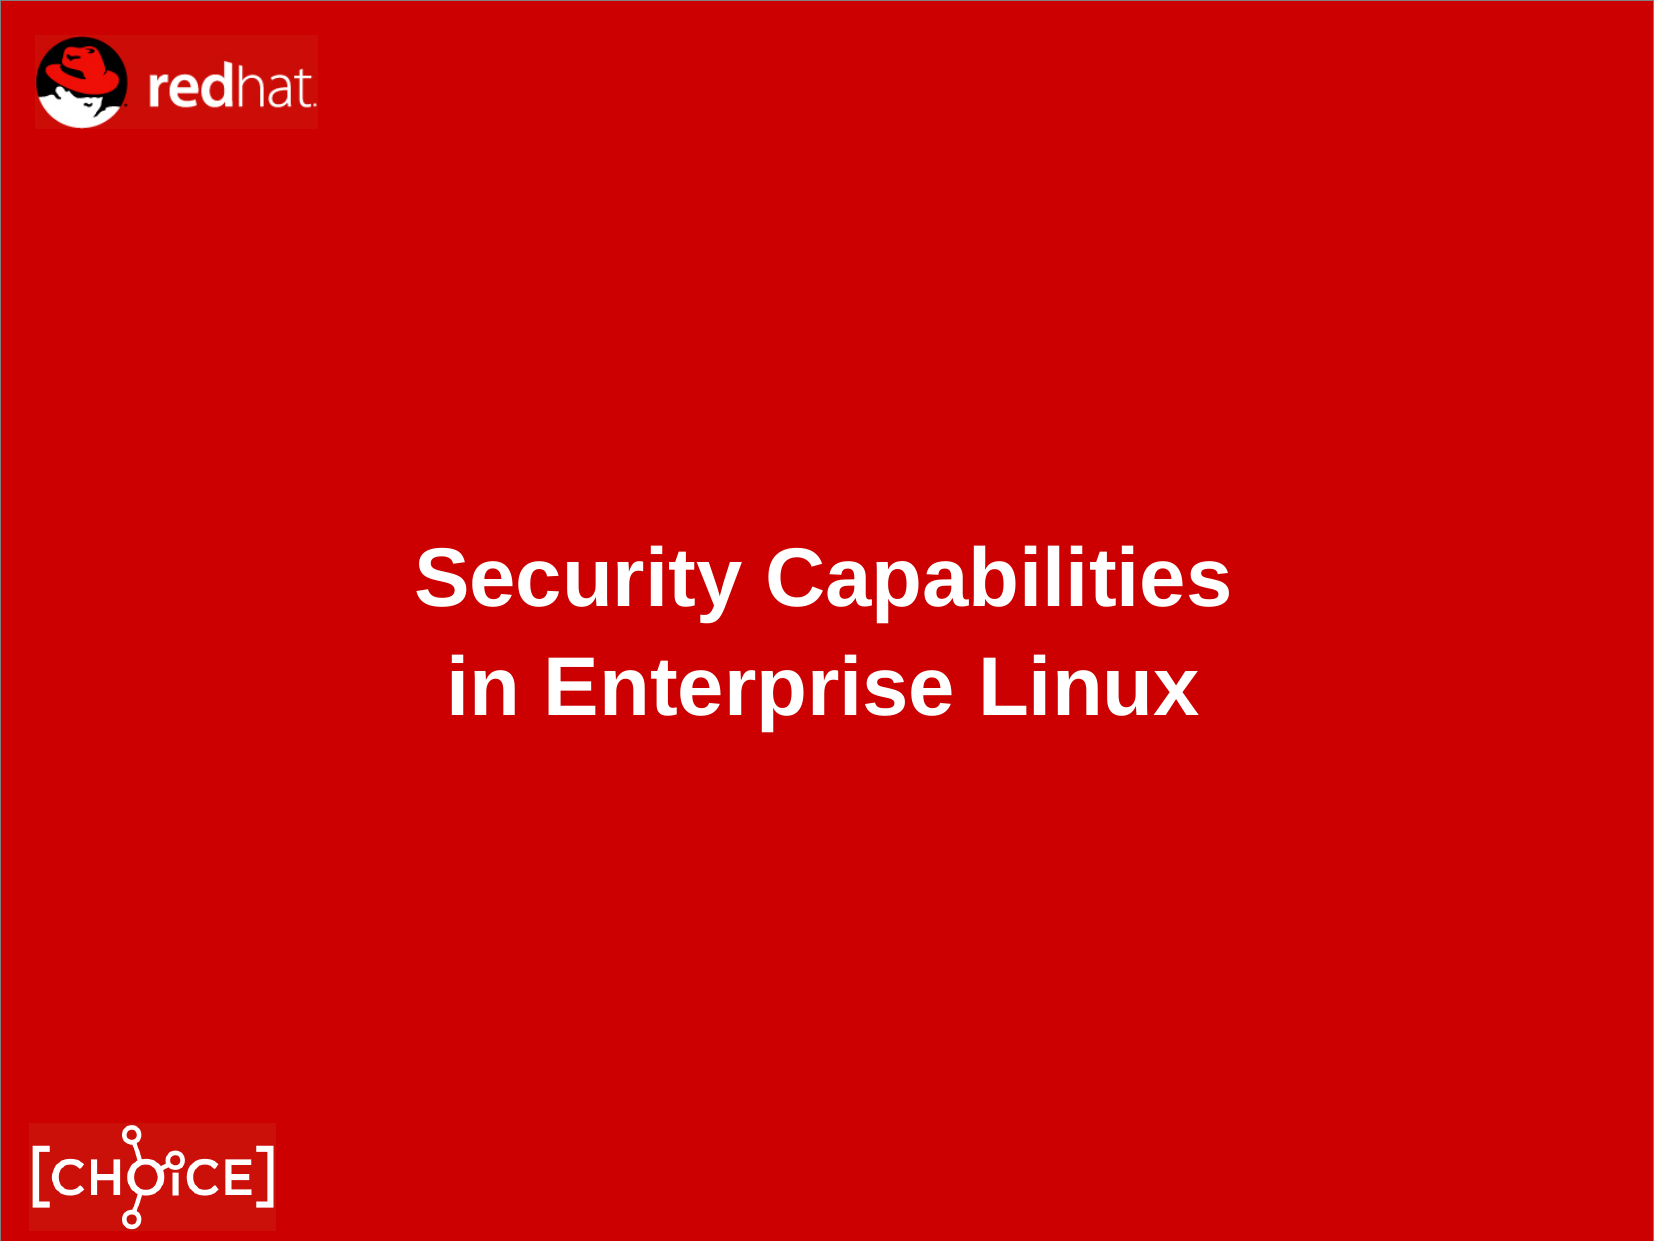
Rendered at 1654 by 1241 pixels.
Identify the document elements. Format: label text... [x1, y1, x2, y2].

picture [29, 1123, 276, 1231]
subtitle Security Capabilities in Enterprise Linux [120, 198, 1527, 1067]
picture [35, 35, 318, 129]
